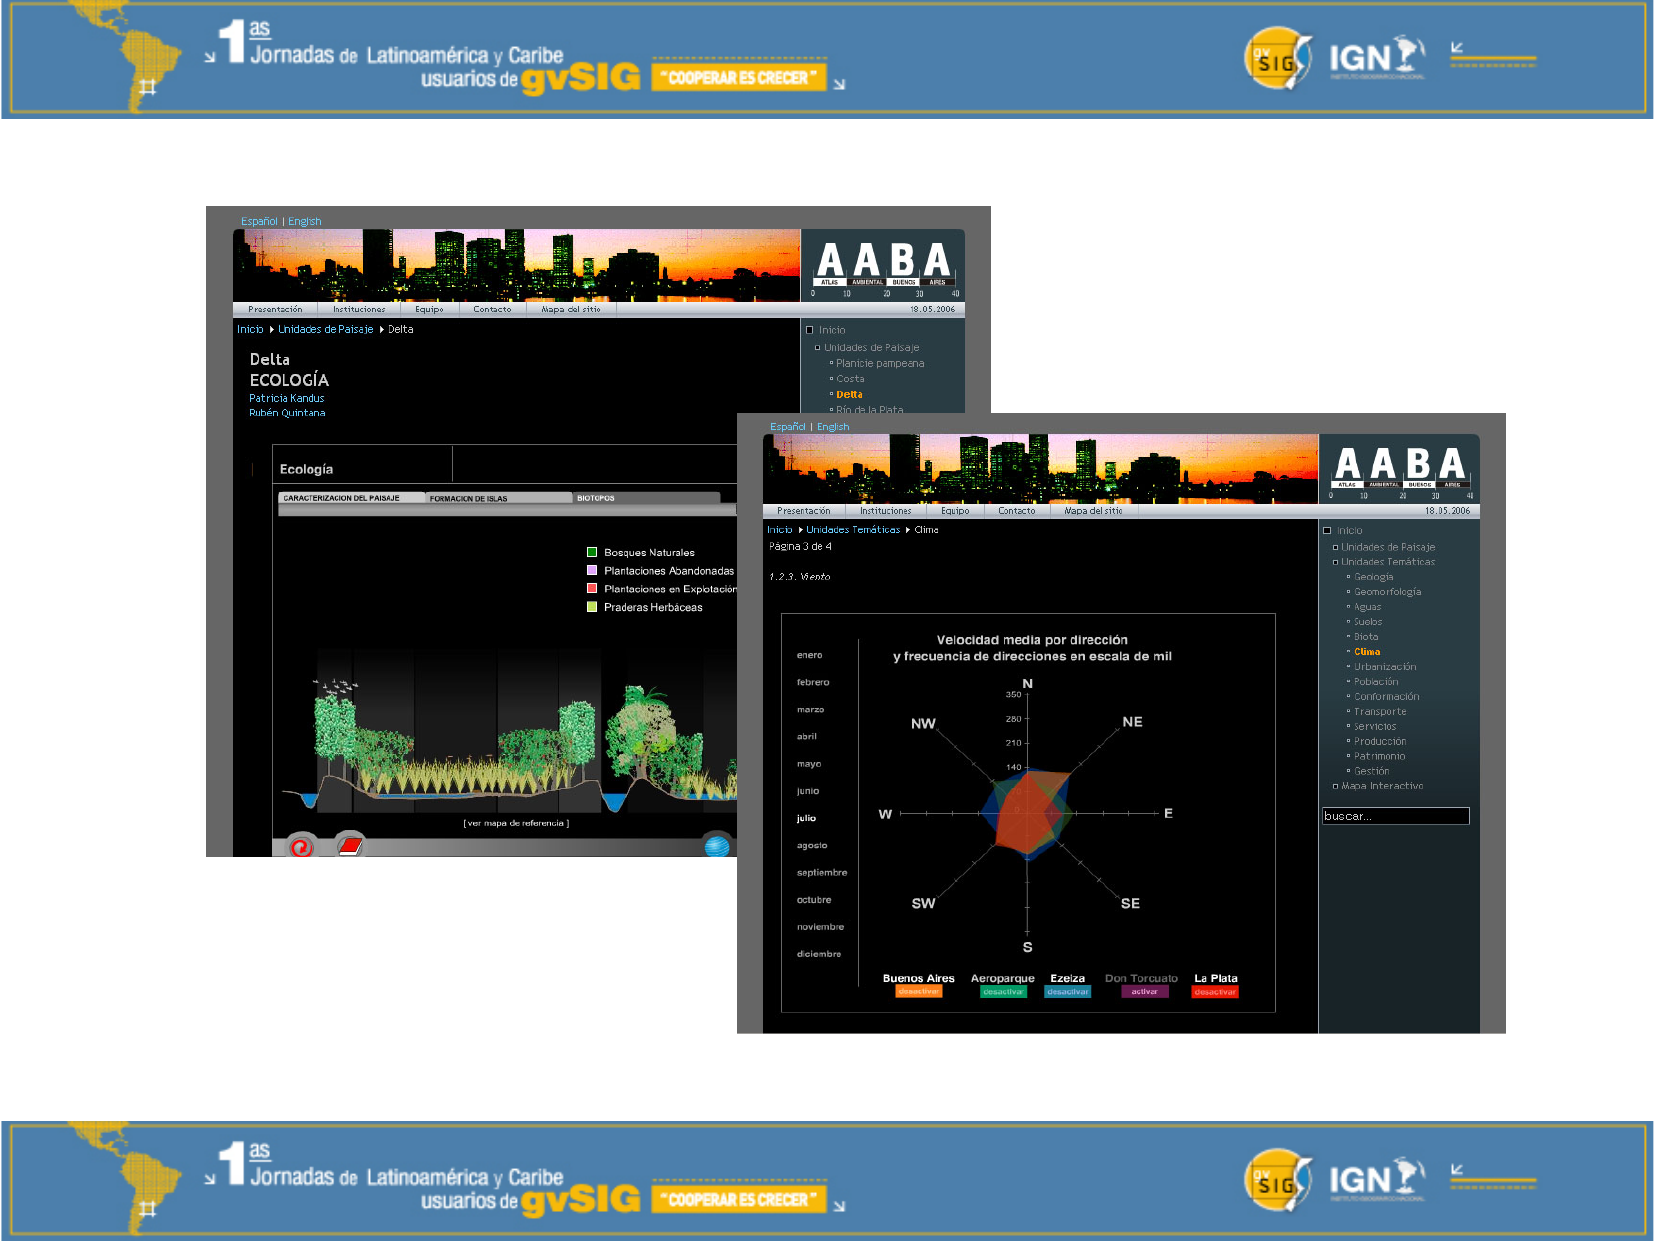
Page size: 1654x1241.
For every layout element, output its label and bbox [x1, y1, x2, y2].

picture [0, 0, 1654, 119]
picture [206, 206, 1506, 1034]
picture [0, 1121, 1654, 1241]
